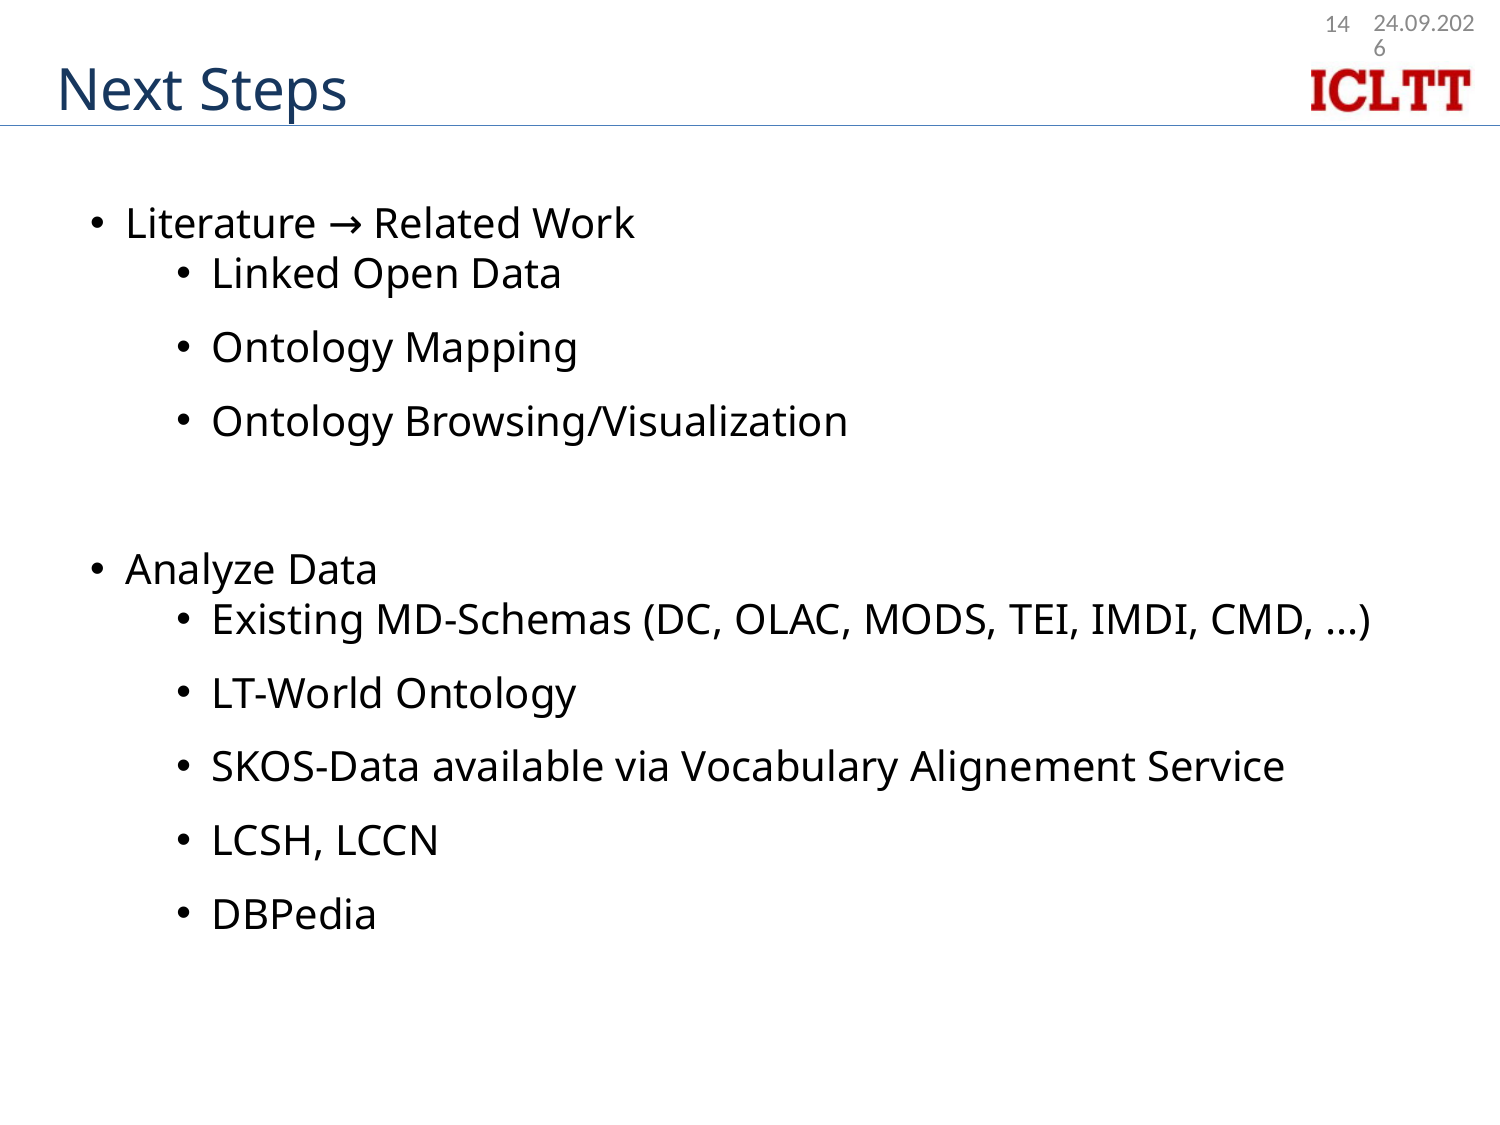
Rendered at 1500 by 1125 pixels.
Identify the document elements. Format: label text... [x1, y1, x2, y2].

list Literature → Related Work Linked Open Data Ontology Mapping Ontology Browsing/Visualization Analyze Data Existing MD-Schemas (DC, OLAC, MODS, TEI, IMDI, CMD, ...) LT-World Ontology SKOS-Data available via Vocabulary Alignement Service LCSH, LCCN DBPedia [75, 189, 1500, 1125]
title Next Steps [41, 45, 1426, 126]
picture [1426, 61, 1475, 121]
